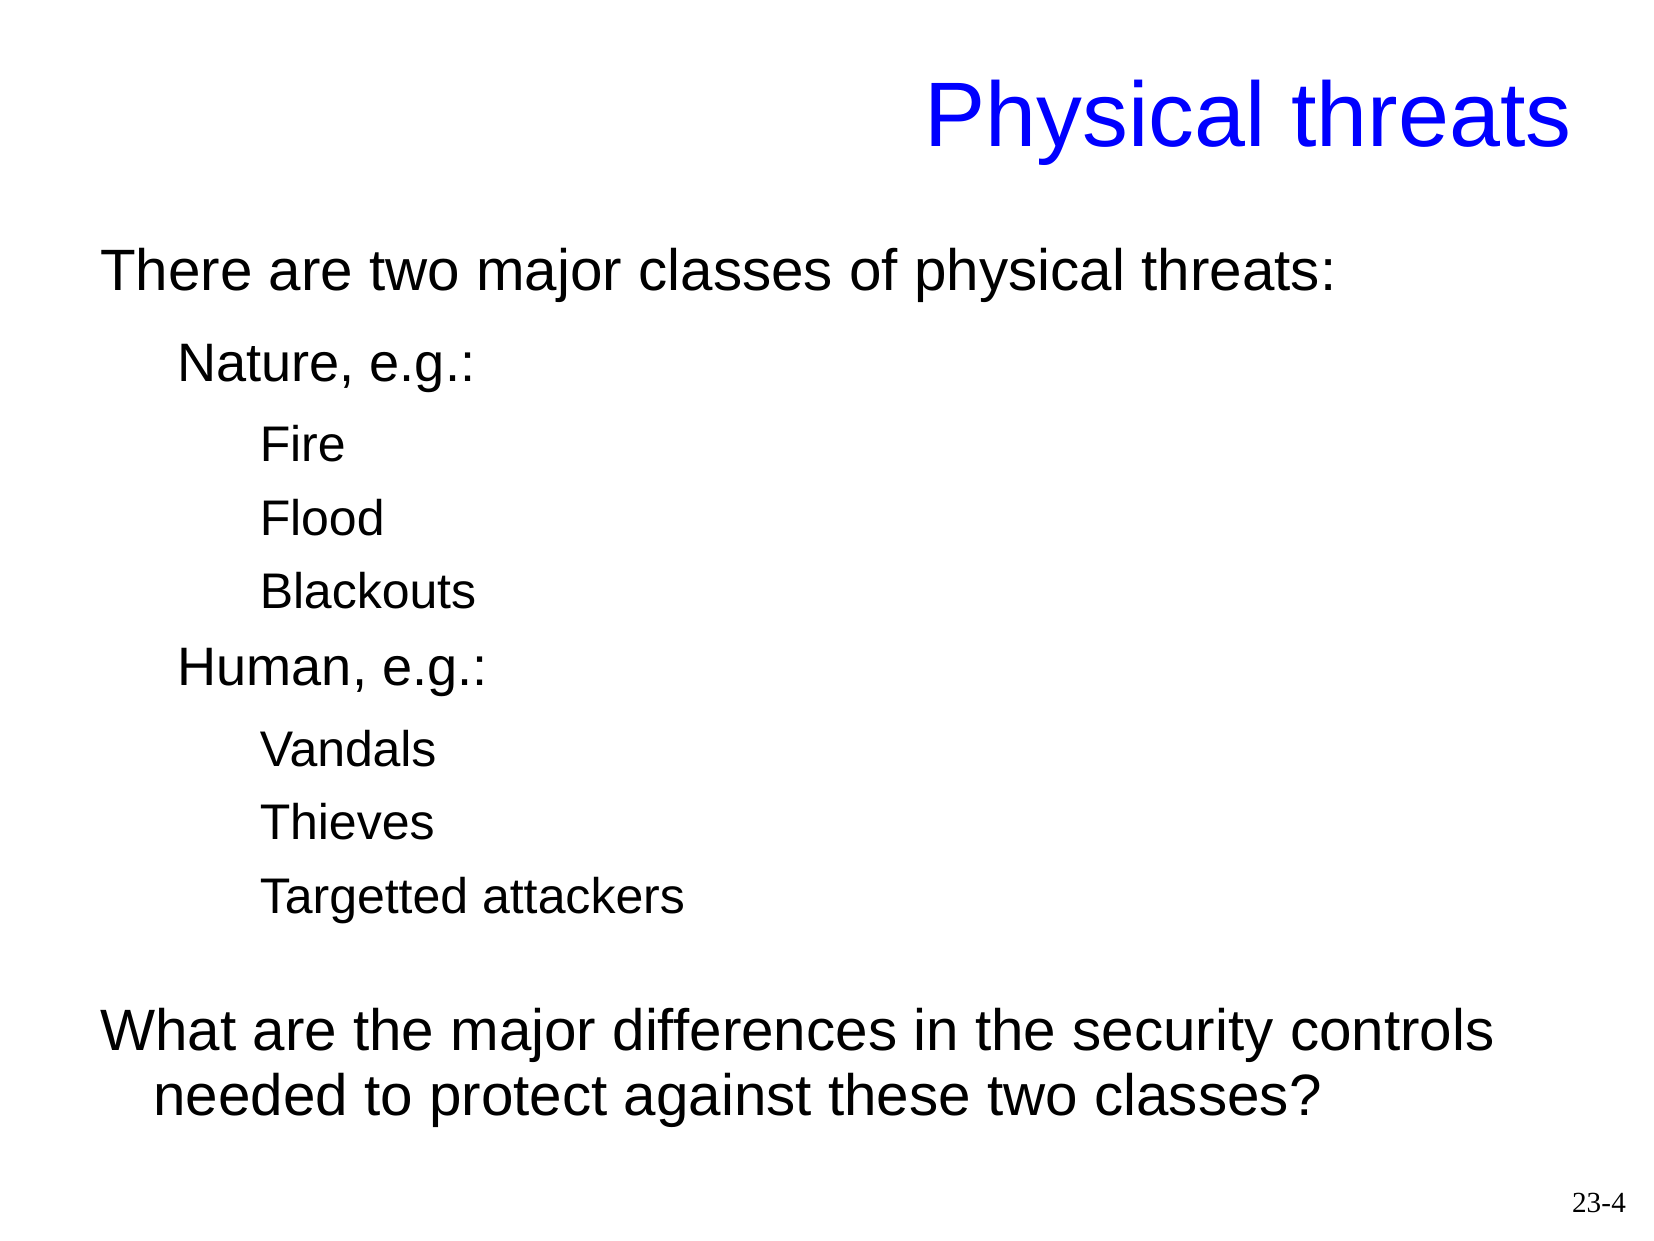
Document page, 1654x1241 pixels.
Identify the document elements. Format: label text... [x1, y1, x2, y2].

title Physical threats [84, 18, 1573, 211]
list There are two major classes of physical threats: Nature, e.g.: Fire Flood Blackouts Human, e.g.: Vandals Thieves Targetted attackers What are the major differences in the security controls needed to protect against these two classes? [82, 237, 1571, 1156]
